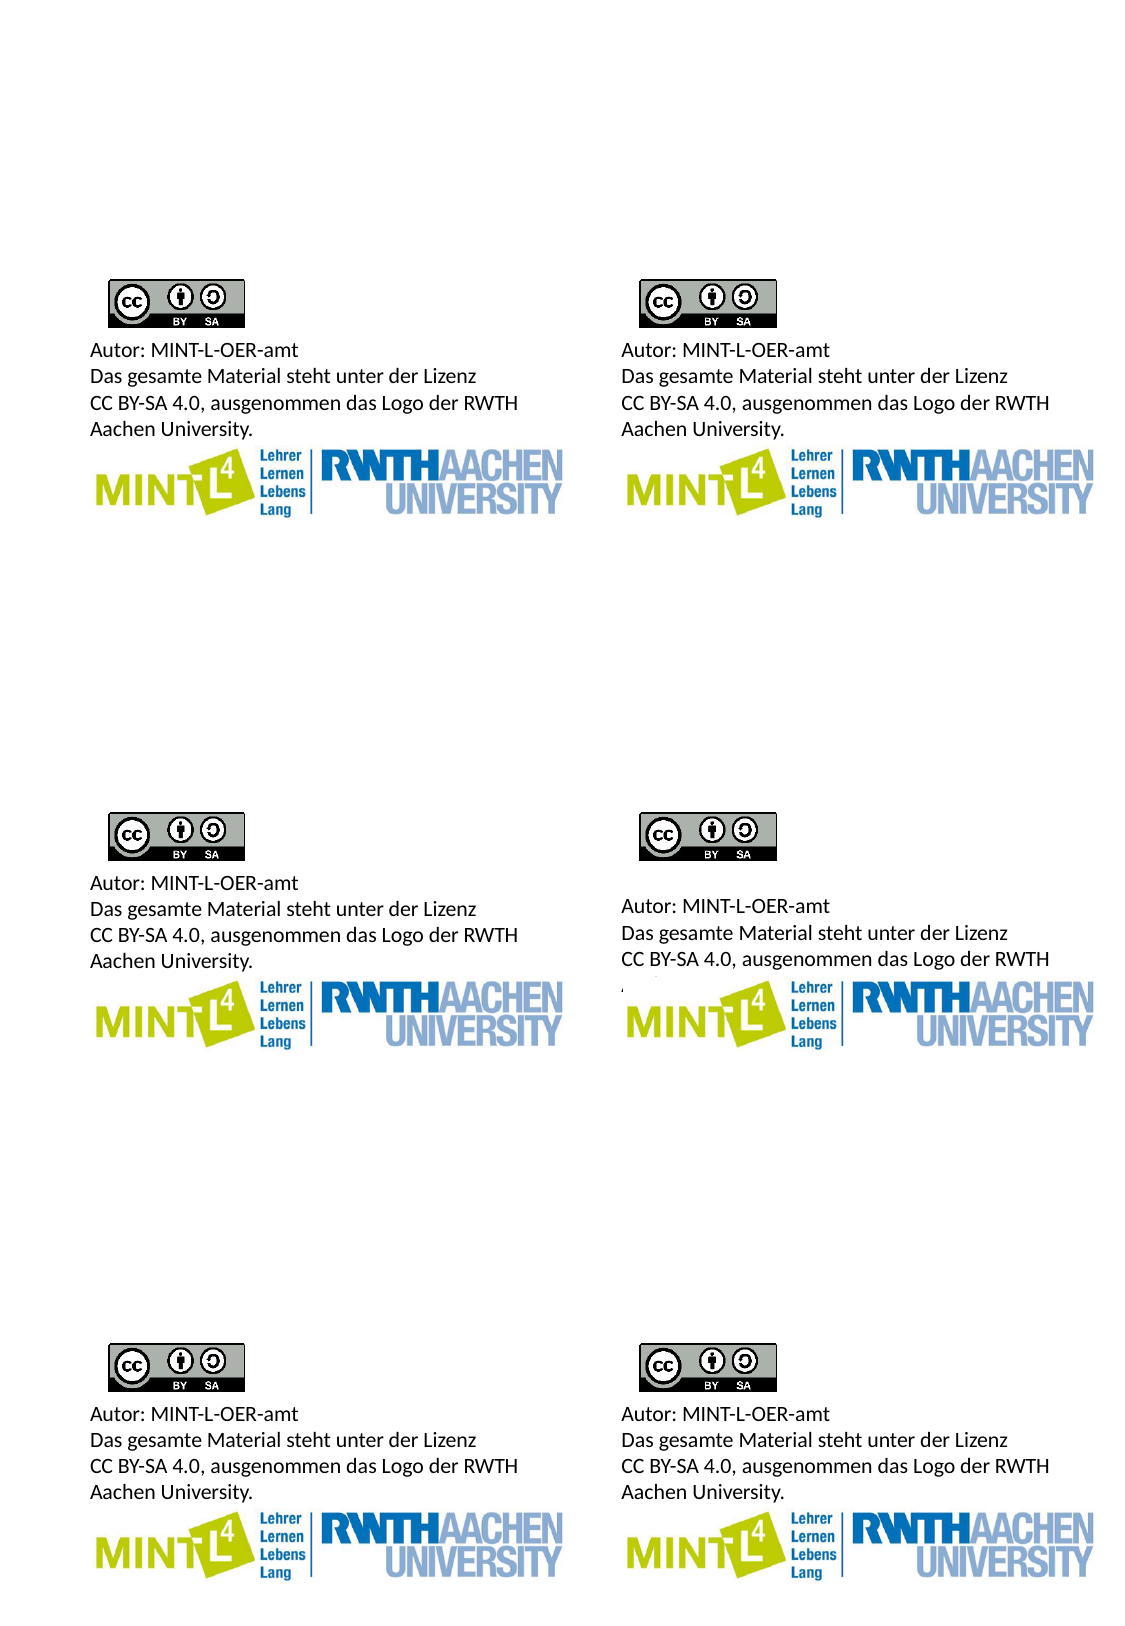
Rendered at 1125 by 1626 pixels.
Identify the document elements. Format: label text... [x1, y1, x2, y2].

picture [108, 279, 245, 328]
picture [623, 445, 1095, 520]
text_box Autor: MINT-L-OER-amt Das gesamte Material steht unter der Lizenz CC BY-SA 4.0, ausgenommen das Logo der RWTH Aachen University. [75, 1391, 594, 1513]
picture [92, 977, 564, 1052]
picture [92, 445, 564, 520]
text_box Autor: MINT-L-OER-amt Das gesamte Material steht unter der Lizenz CC BY-SA 4.0, ausgenommen das Logo der RWTH Aachen University. [75, 328, 594, 450]
text_box Autor: MINT-L-OER-amt Das gesamte Material steht unter der Lizenz CC BY-SA 4.0, ausgenommen das Logo der RWTH Aachen University. [606, 1391, 1125, 1513]
picture [92, 1508, 564, 1583]
text_box Autor: MINT-L-OER-amt Das gesamte Material steht unter der Lizenz CC BY-SA 4.0, ausgenommen das Logo der RWTH Aachen University. [75, 860, 594, 983]
text_box Autor: MINT-L-OER-amt Das gesamte Material steht unter der Lizenz CC BY-SA 4.0, ausgenommen das Logo der RWTH Aachen University. [606, 328, 1125, 450]
picture [108, 1343, 245, 1392]
picture [623, 977, 1095, 1052]
picture [623, 1508, 1095, 1583]
picture [639, 279, 777, 328]
picture [639, 812, 777, 861]
picture [108, 812, 245, 861]
picture [639, 1343, 777, 1392]
text_box Autor: MINT-L-OER-amt Das gesamte Material steht unter der Lizenz CC BY-SA 4.0, ausgenommen das Logo der RWTH Aachen University. [606, 884, 1125, 1006]
